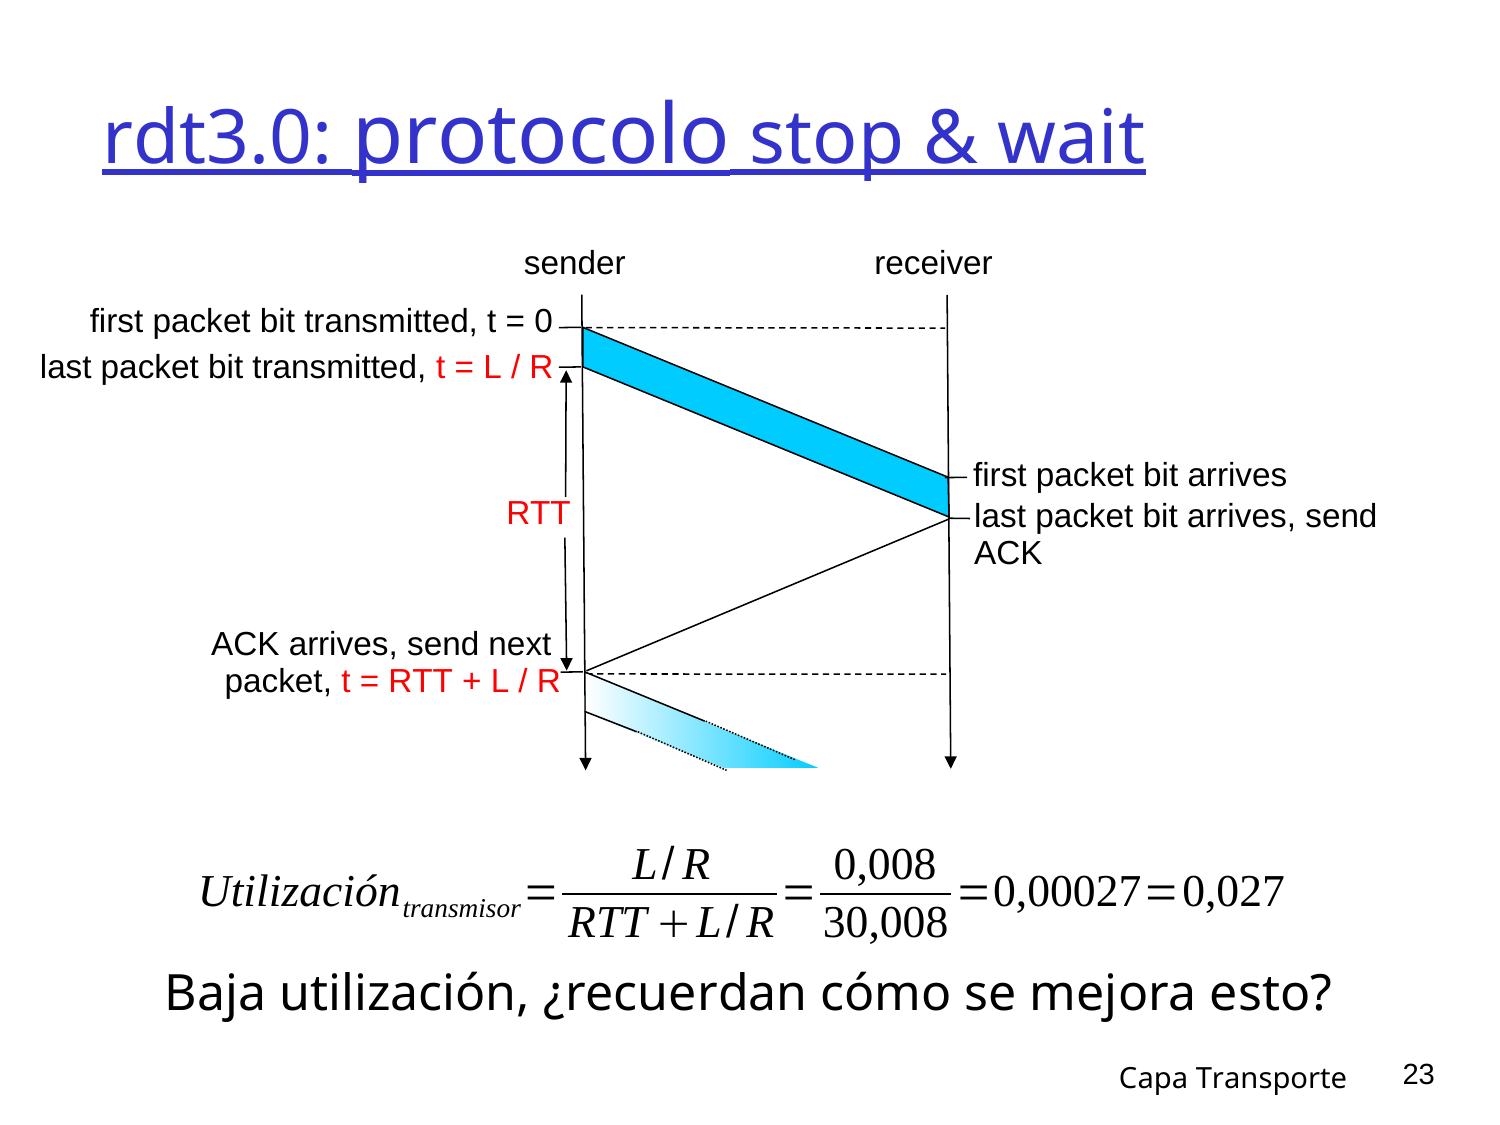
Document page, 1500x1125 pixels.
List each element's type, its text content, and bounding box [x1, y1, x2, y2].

text_box ACK arrives, send next packet, t = RTT + L / R [135, 618, 577, 723]
text_box first packet bit arrives [958, 448, 1357, 507]
text_box receiver [852, 237, 1008, 295]
text_box first packet bit transmitted, t = 0 [38, 294, 569, 340]
text_box RTT [452, 486, 592, 543]
text_box sender [495, 237, 641, 295]
chart [191, 839, 1292, 948]
text_box last packet bit transmitted, t = L / R [0, 340, 569, 399]
text_box [582, 327, 950, 517]
text_box [585, 674, 819, 768]
text_box [641, 734, 650, 739]
text_box Baja utilización, ¿recuerdan cómo se mejora esto? [150, 949, 1351, 1020]
text_box last packet bit arrives, send ACK [959, 489, 1471, 584]
title rdt3.0: protocolo stop & wait [87, 37, 1500, 225]
